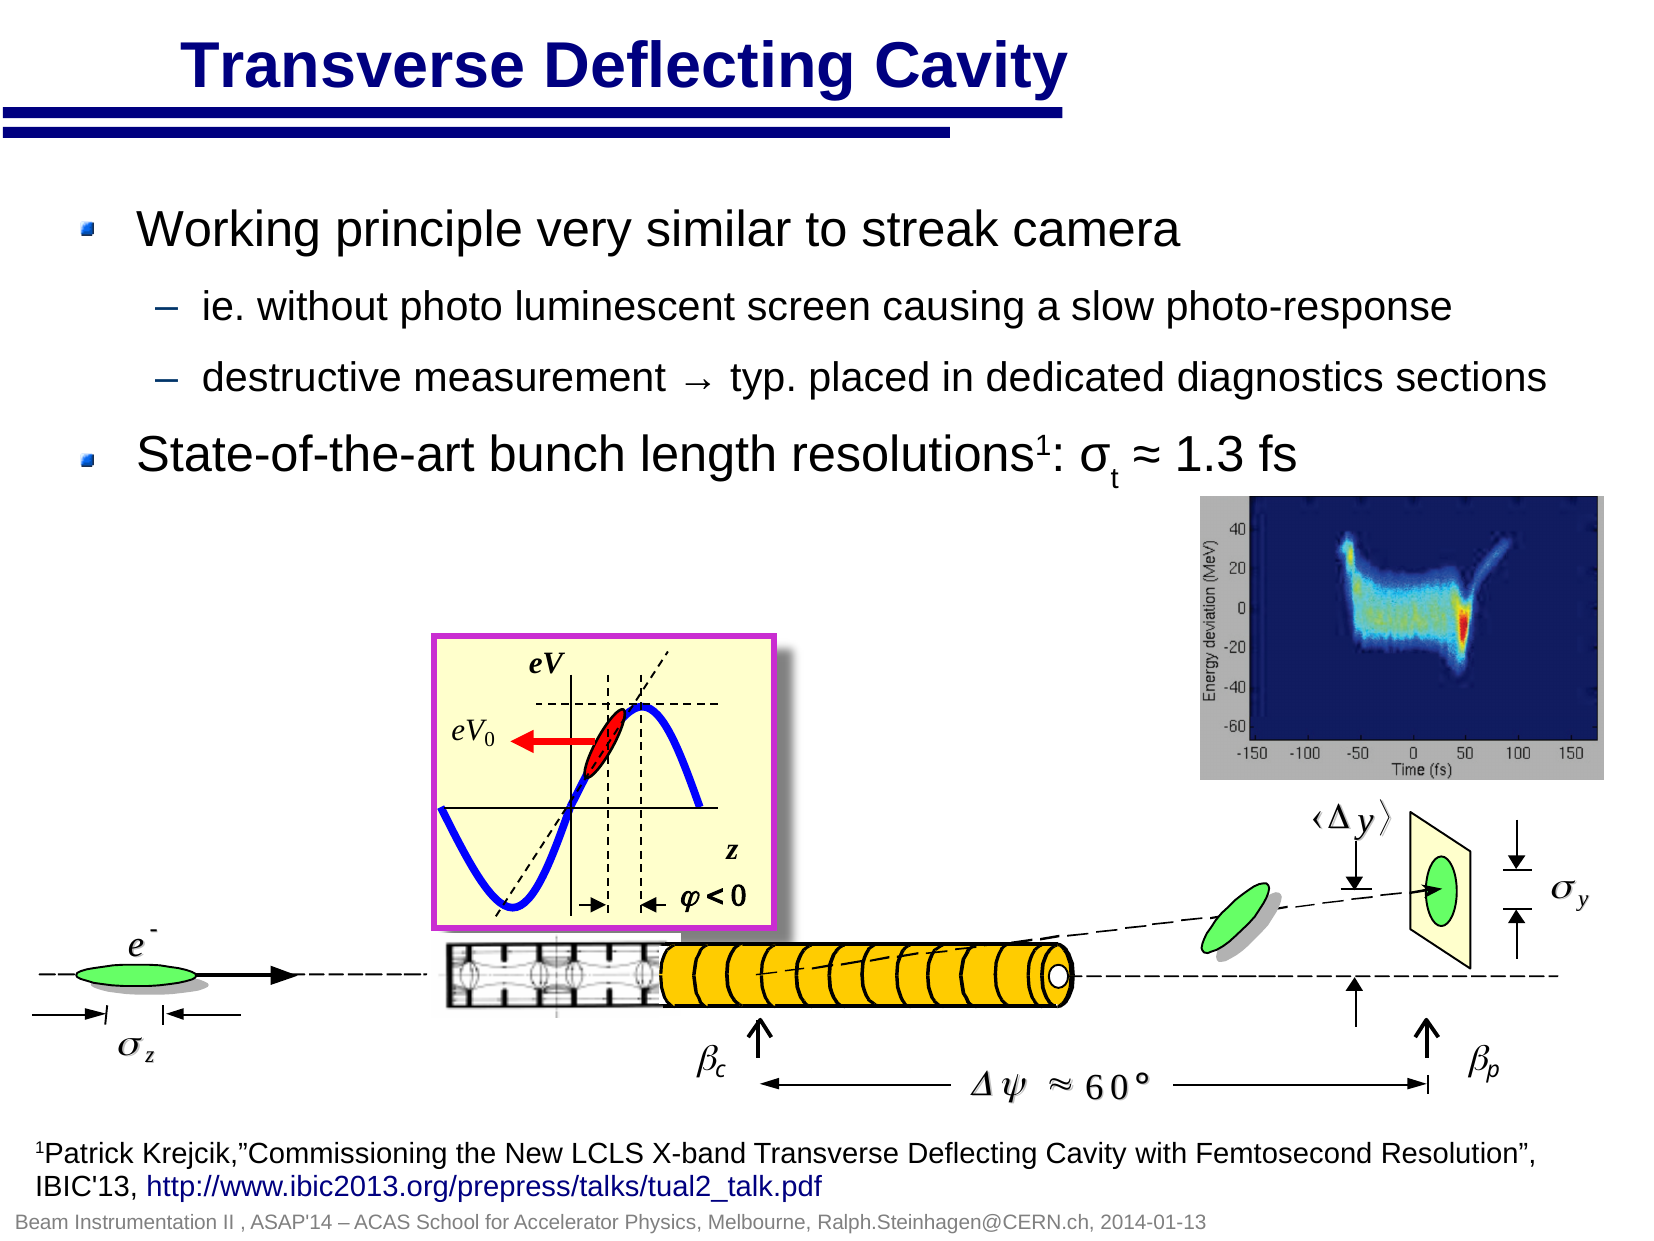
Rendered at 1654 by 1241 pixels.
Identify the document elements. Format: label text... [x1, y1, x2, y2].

text_box 1Patrick Krejcik,”Commissioning the New LCLS X-band Transverse Deflecting Cavity with Femtosecond Resolution”, IBIC'13, http://www.ibic2013.org/prepress/talks/tual2_talk.pdf [20, 1129, 1654, 1210]
title Transverse Deflecting Cavity [165, 0, 1323, 124]
list Working principle very similar to streak camera ie. without photo luminescent screen causing a slow photo-response destructive measurement → typ. placed in dedicated diagnostics sections State-of-the-art bunch length resolutions1: σt ≈ 1.3 fs [65, 192, 1628, 1129]
picture [28, 496, 1623, 1121]
